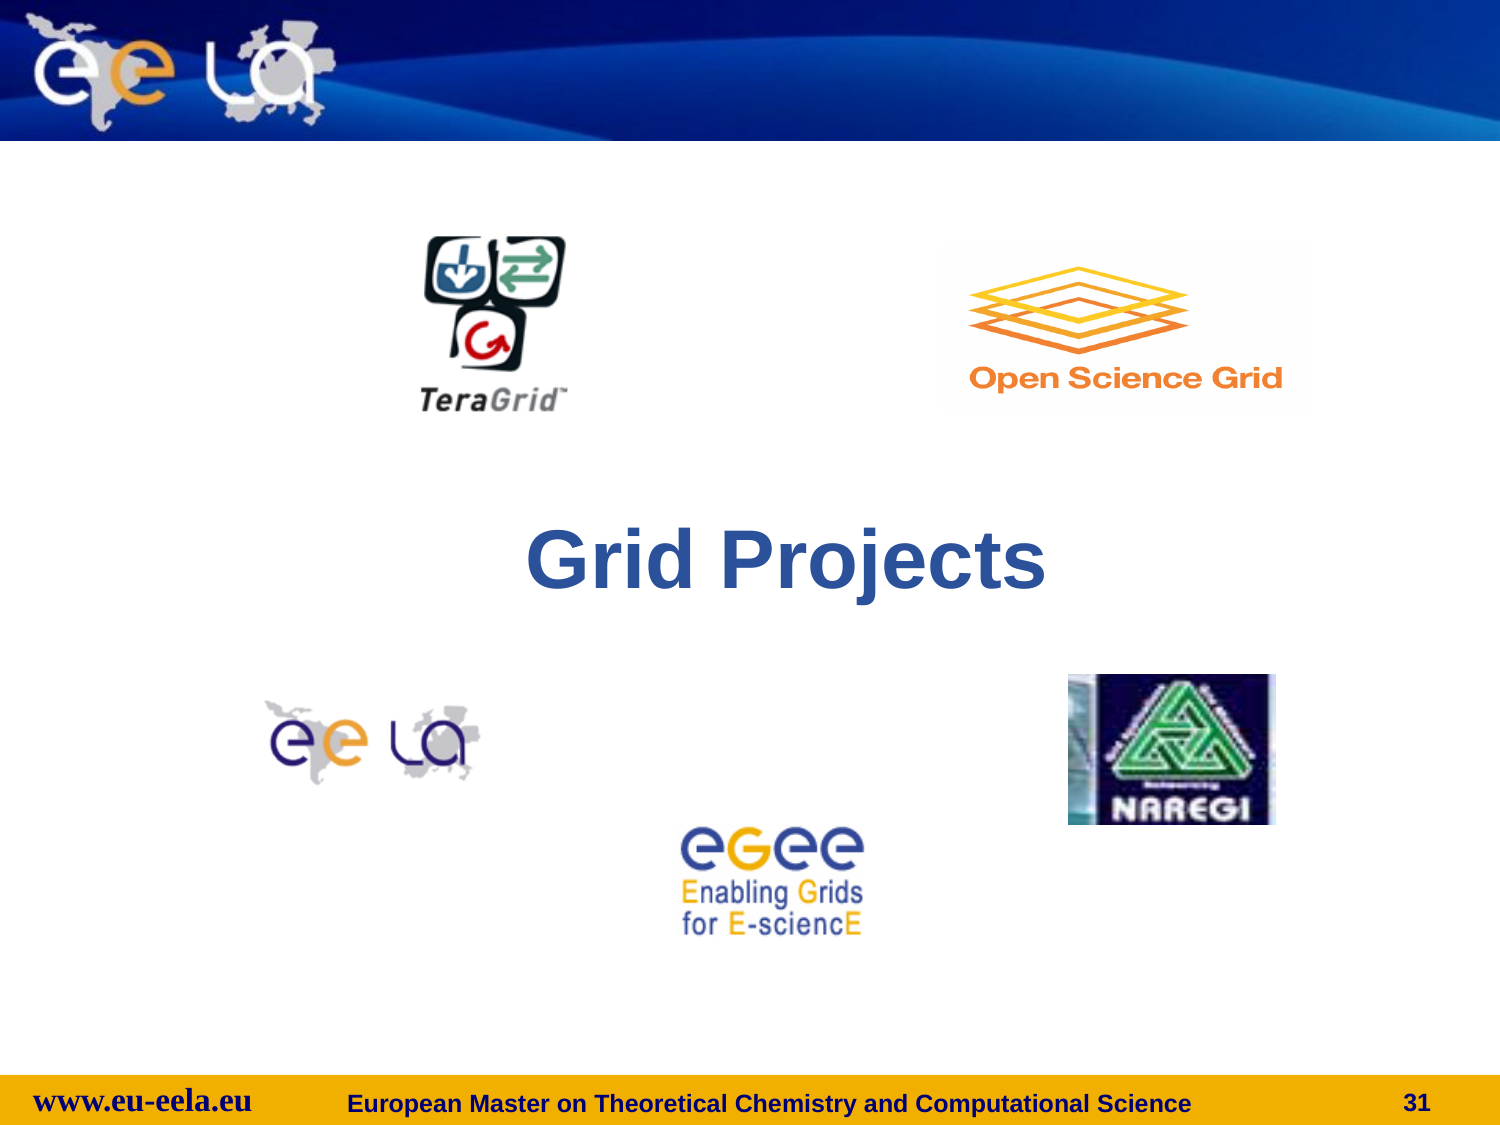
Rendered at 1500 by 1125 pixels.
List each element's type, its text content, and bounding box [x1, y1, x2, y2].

picture [675, 825, 869, 938]
list Grid Projects [54, 159, 1464, 1051]
picture [262, 700, 482, 788]
text_box [1388, 1078, 1475, 1125]
picture [1068, 675, 1276, 826]
picture [412, 235, 577, 413]
picture [937, 241, 1314, 413]
text_box European Master on Theoretical Chemistry and Computational Science [332, 1080, 1388, 1125]
